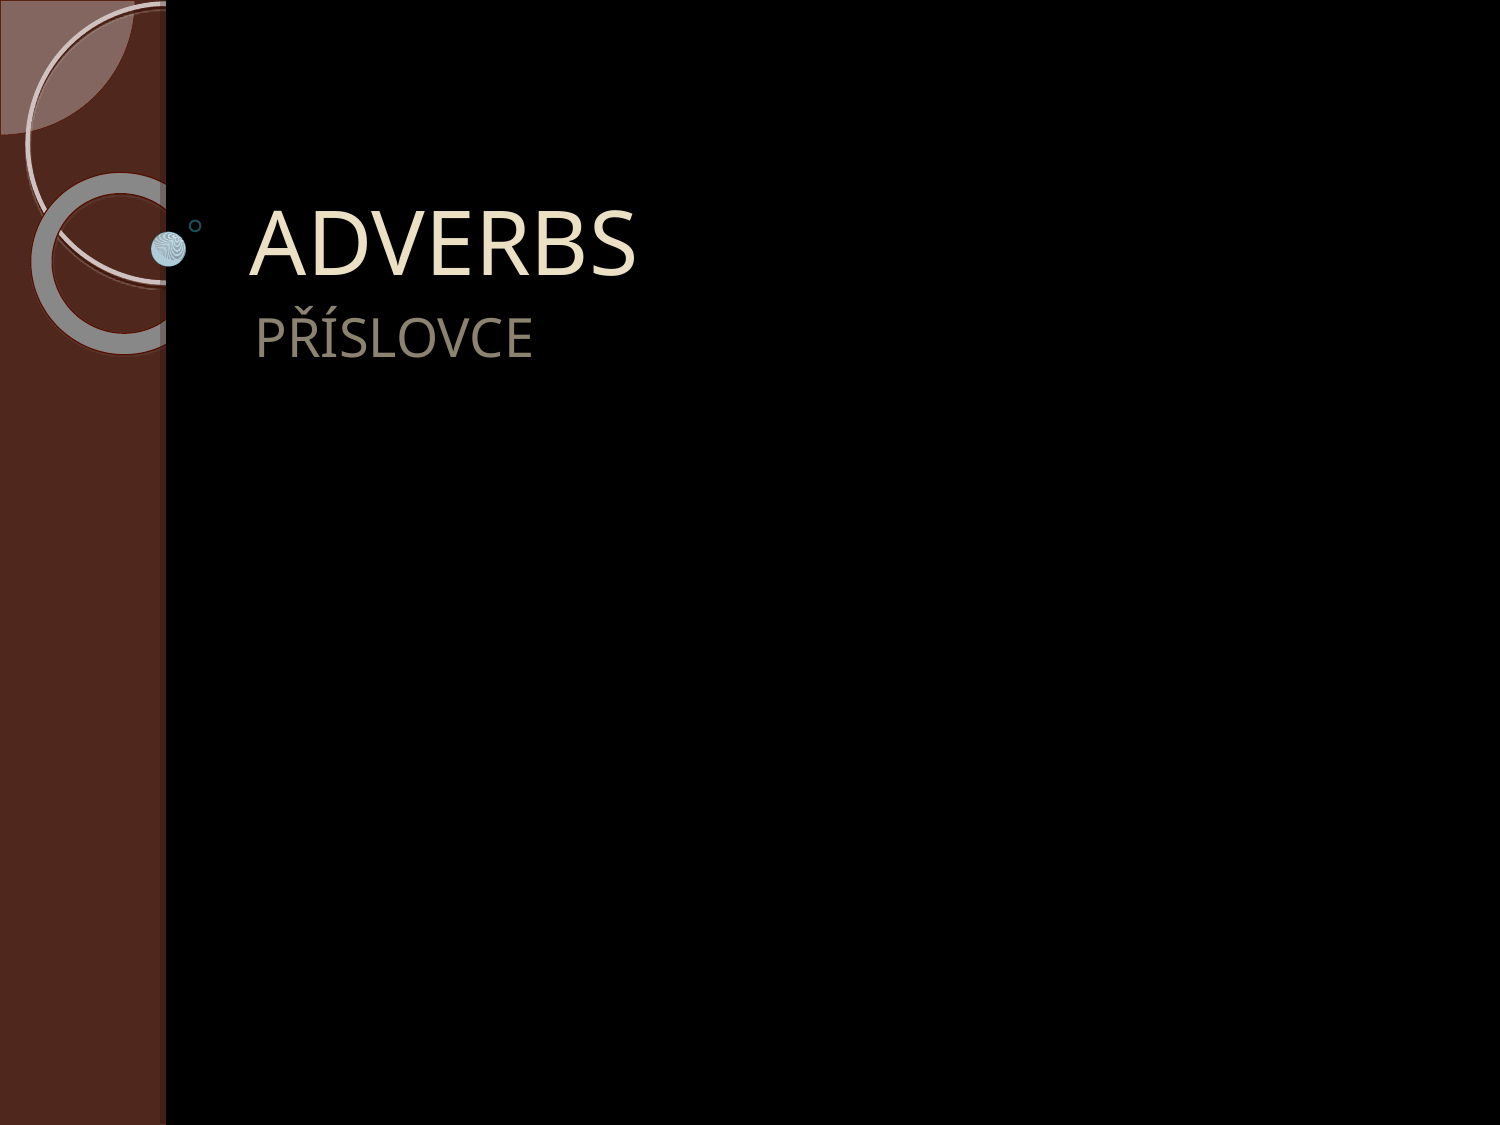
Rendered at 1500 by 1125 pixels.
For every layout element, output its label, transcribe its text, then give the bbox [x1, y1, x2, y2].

title ADVERBS [234, 59, 1450, 301]
subtitle PŘÍSLOVCE [234, 303, 1450, 591]
